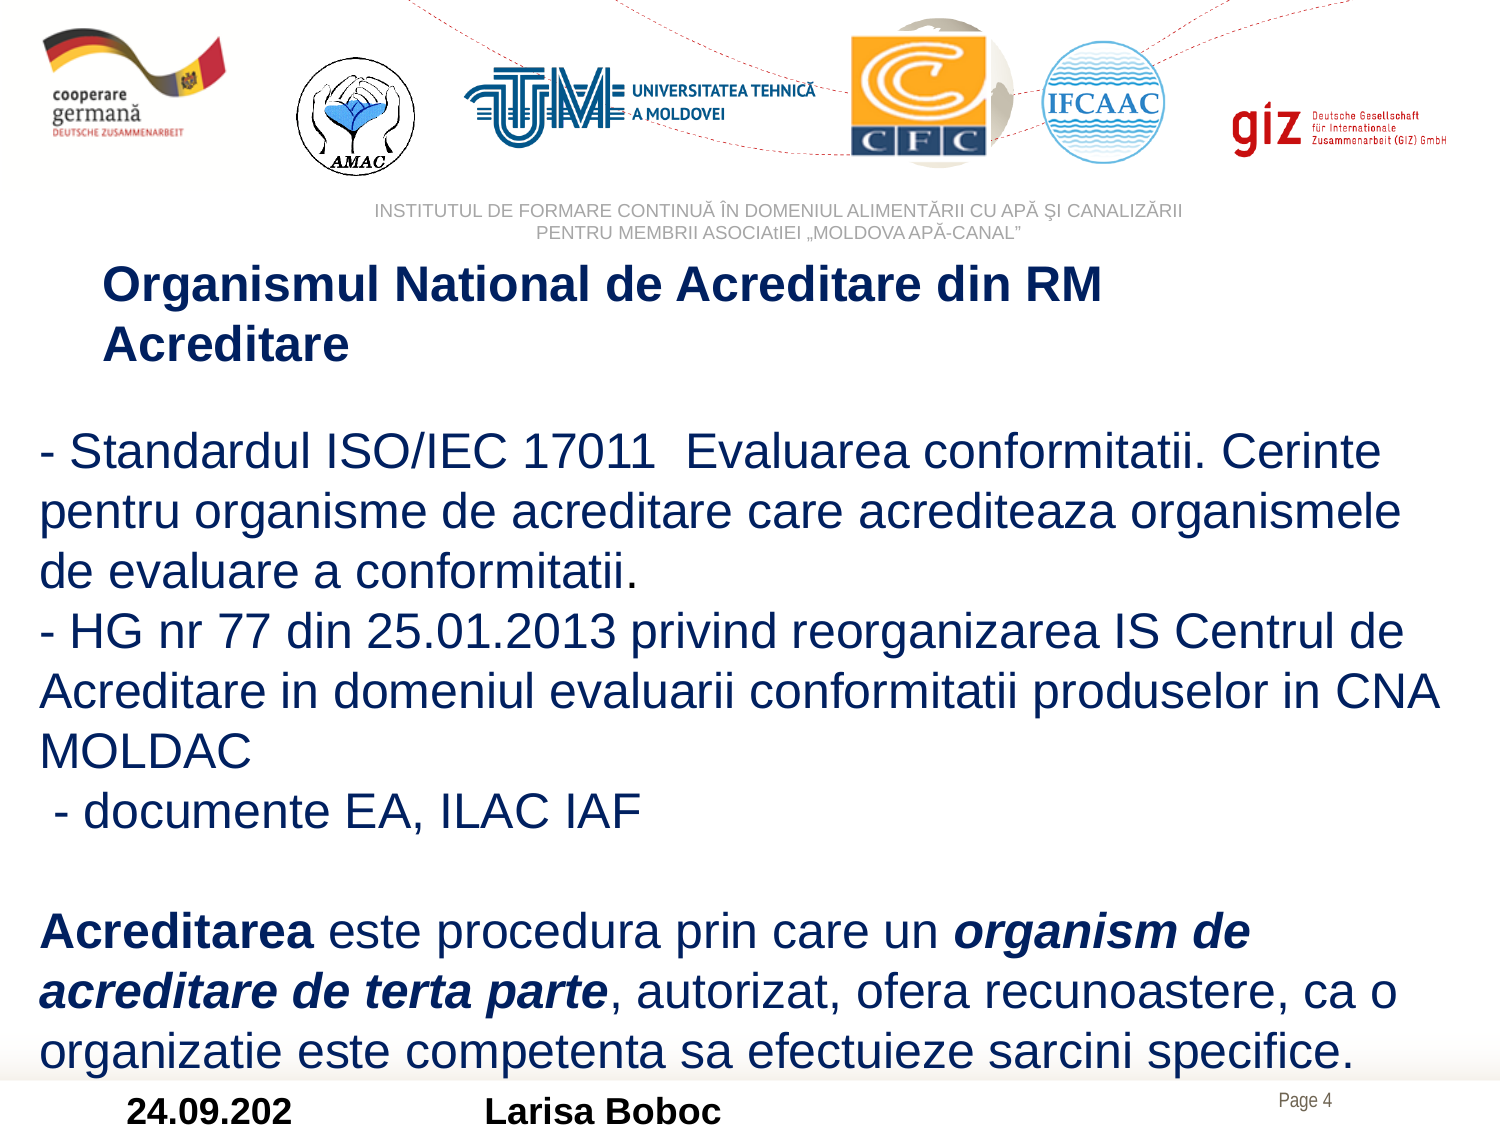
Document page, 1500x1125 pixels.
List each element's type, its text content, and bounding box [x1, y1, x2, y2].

picture [1031, 959, 1500, 1081]
picture [0, 959, 111, 1081]
text_box Organismul National de Acreditare din RM Acreditare [87, 244, 1366, 321]
footer Larisa Boboc [469, 1080, 1031, 1120]
title - Standardul ISO/IEC 17011 Evaluarea conformitatii. Cerinte pentru organisme de acreditare care acrediteaza organismele de evaluare a conformitatii. - HG nr 77 din 25.01.2013 privind reorganizarea IS Centrul de Acreditare in domeniul evaluarii conformitatii produselor in CNA MOLDAC - documente EA, ILAC IAF Acreditarea este procedura prin care un organism de acreditare de terta parte, autorizat, ofera recunoastere, ca o organizatie este competenta sa efectuieze sarcini specifice. [24, 311, 1475, 1080]
picture [0, 0, 1500, 191]
slide_number 13.07.2021 [111, 1080, 324, 1120]
text_box INSTITUTUL DE FORMARE CONTINUĂ ÎN DOMENIUL ALIMENTĂRII CU APĂ ŞI CANALIZĂRII PENTRU MEMBRII ASOCIAtIEI „MOLDOVA APĂ-CANAL” [190, 170, 1366, 244]
